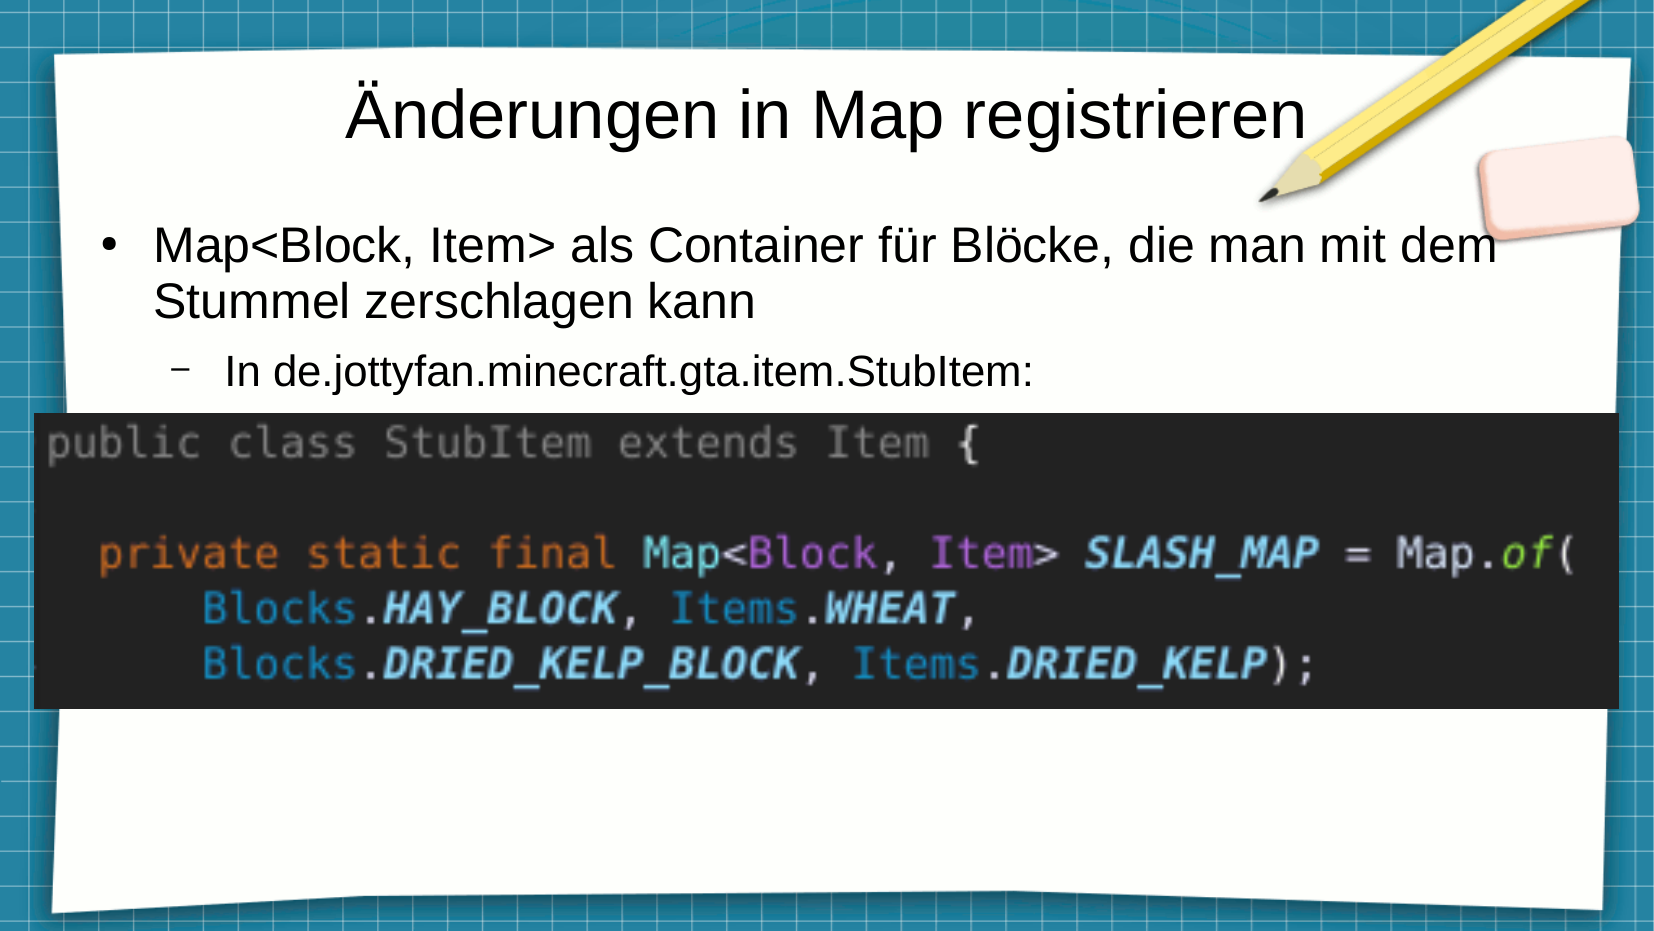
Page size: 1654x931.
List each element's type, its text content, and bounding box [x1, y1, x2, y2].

list Map<Block, Item> als Container für Blöcke, die man mit dem Stummel zerschlagen kann In de.jottyfan.minecraft.gta.item.StubItem: [82, 217, 1571, 413]
title Änderungen in Map registrieren [82, 37, 1571, 193]
picture [0, 0, 1654, 931]
